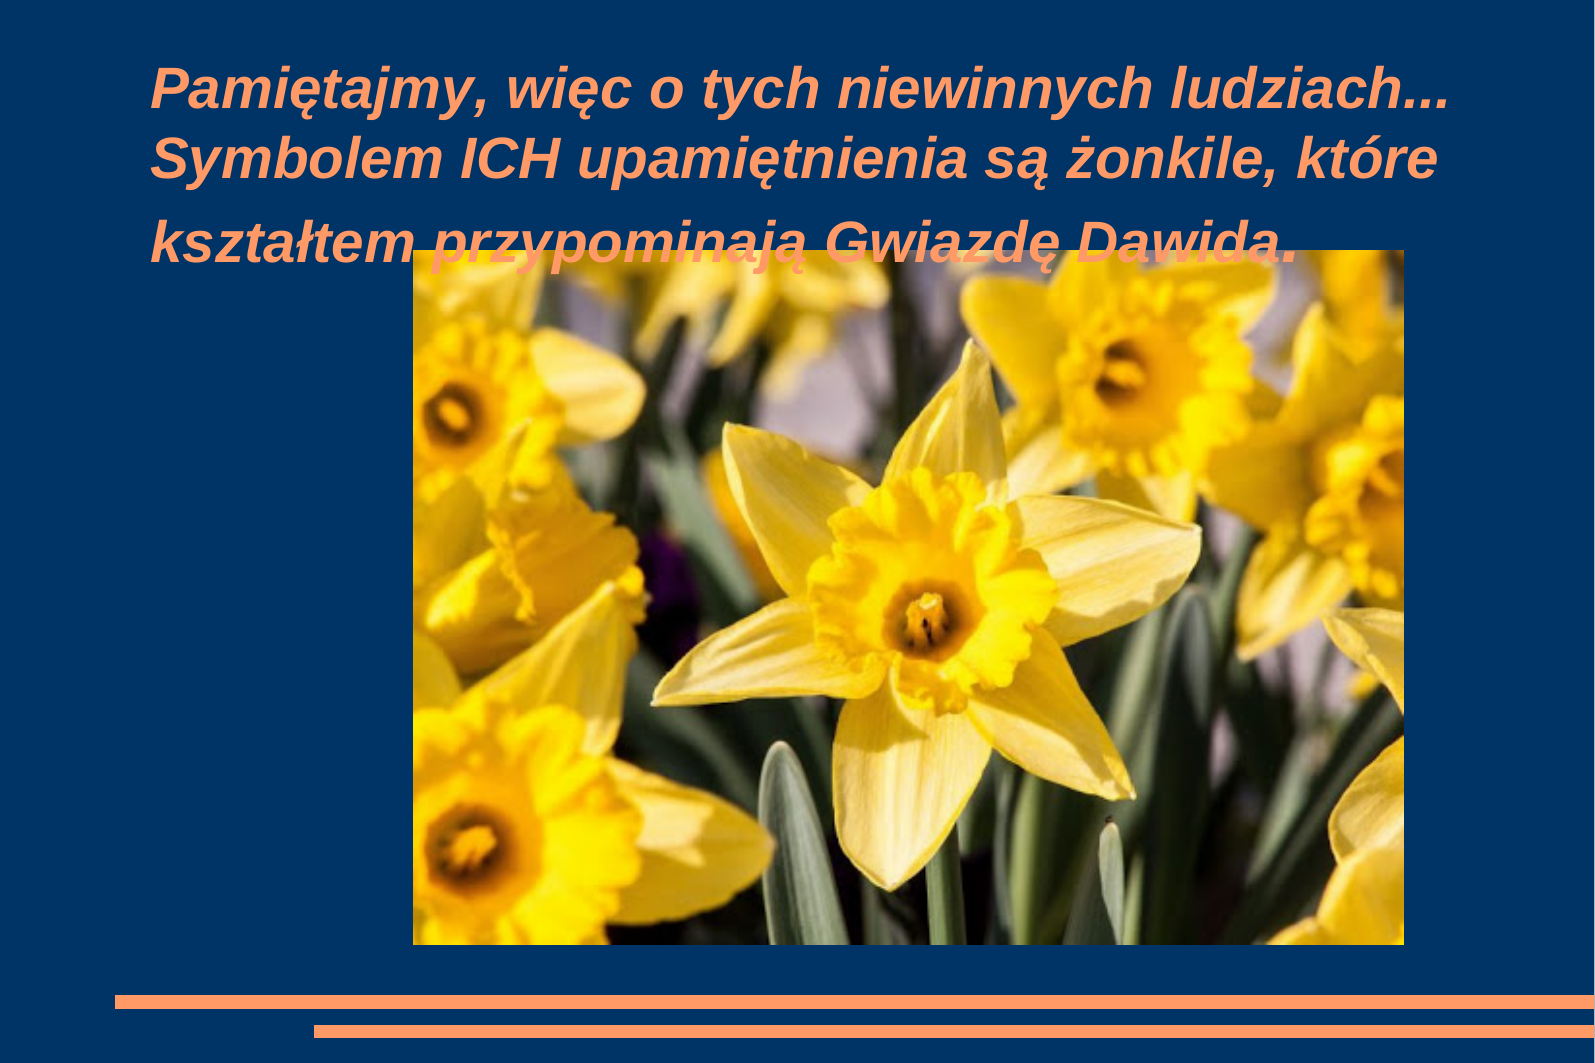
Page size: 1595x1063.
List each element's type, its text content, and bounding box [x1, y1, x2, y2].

picture [413, 303, 1404, 945]
title Pamiętajmy, więc o tych niewinnych ludziach... Symbolem ICH upamiętnienia są żonkile, które kształtem przypominają Gwiazdę Dawida. [150, 24, 1512, 303]
